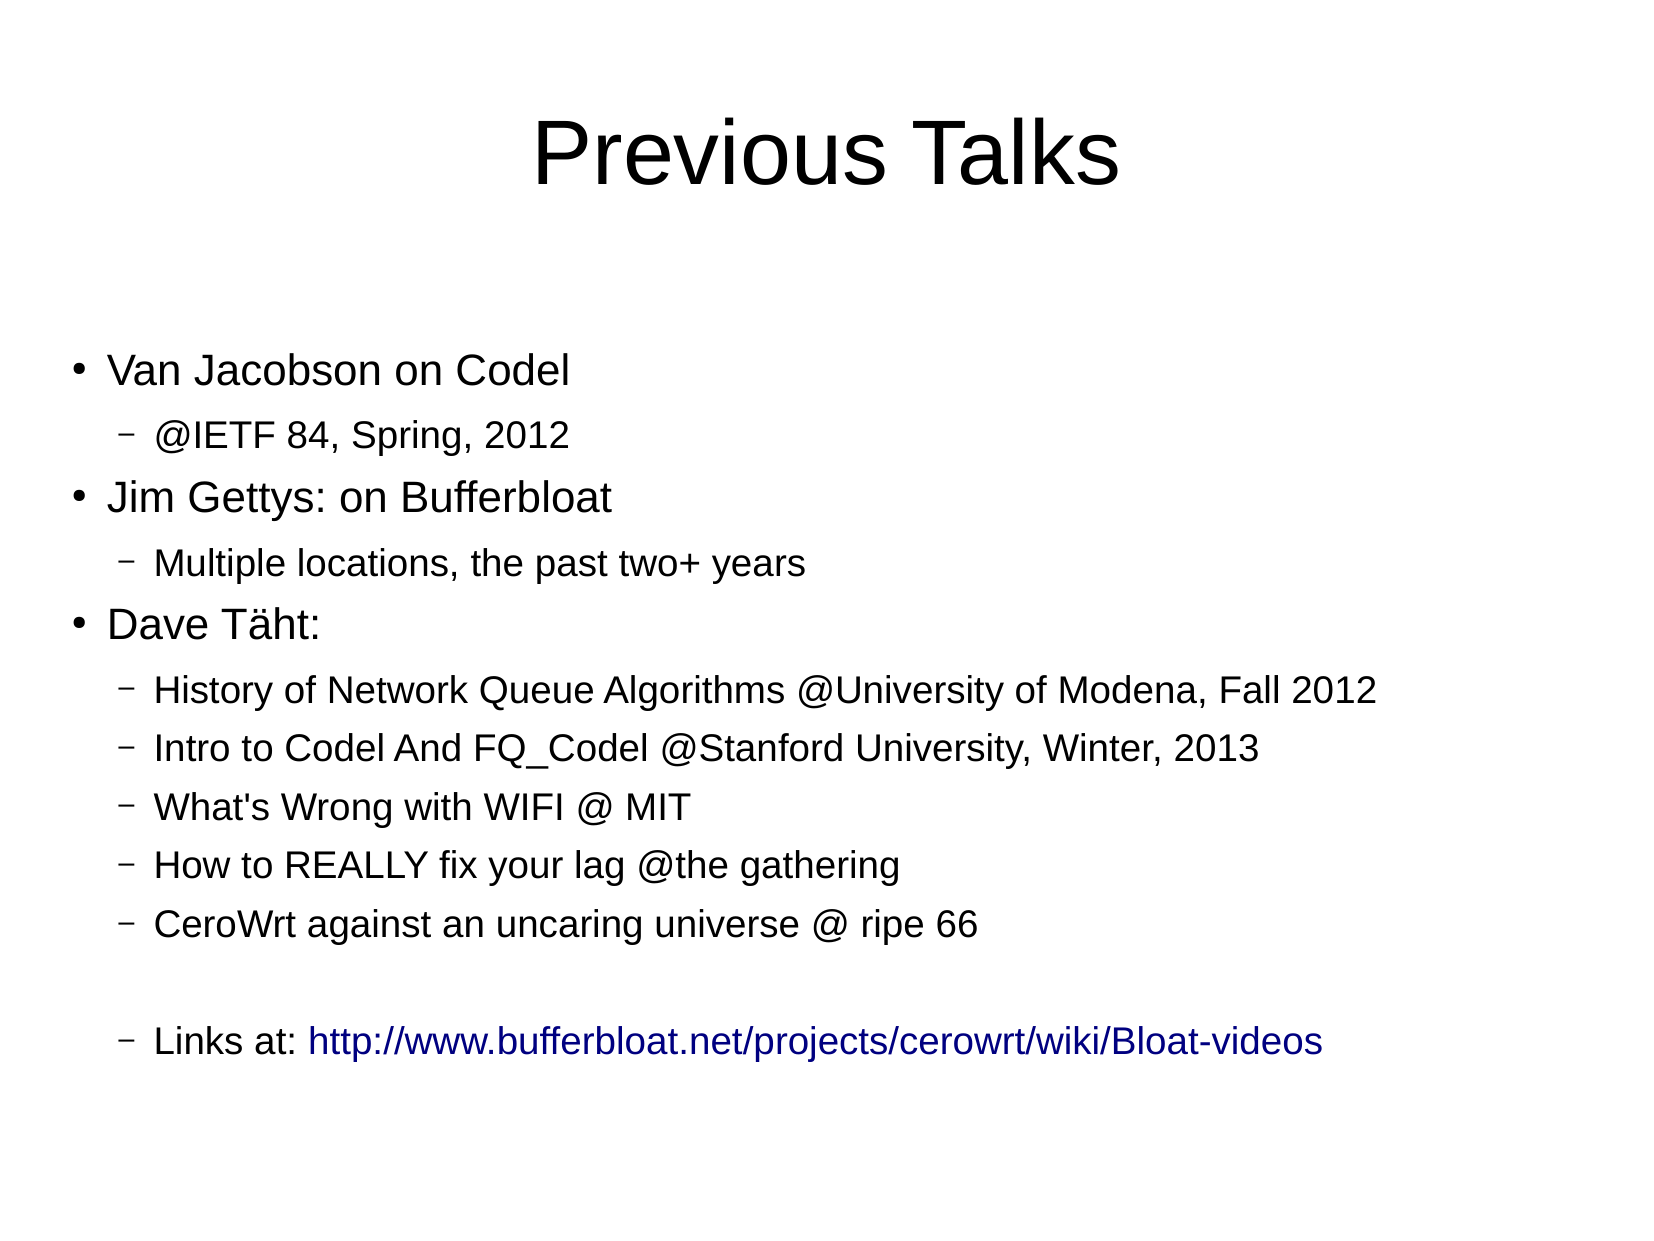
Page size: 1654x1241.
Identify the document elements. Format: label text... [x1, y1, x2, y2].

title Previous Talks [82, 49, 1571, 257]
list Van Jacobson on Codel @IETF 84, Spring, 2012 Jim Gettys: on Bufferbloat Multiple locations, the past two+ years Dave Täht: History of Network Queue Algorithms @University of Modena, Fall 2012 Intro to Codel And FQ_Codel @Stanford University, Winter, 2013 What's Wrong with WIFI @ MIT How to REALLY fix your lag @the gathering CeroWrt against an uncaring universe @ ripe 66 Links at: http://www.bufferbloat.net/projects/cerowrt/wiki/Bloat-videos [60, 345, 1516, 1066]
